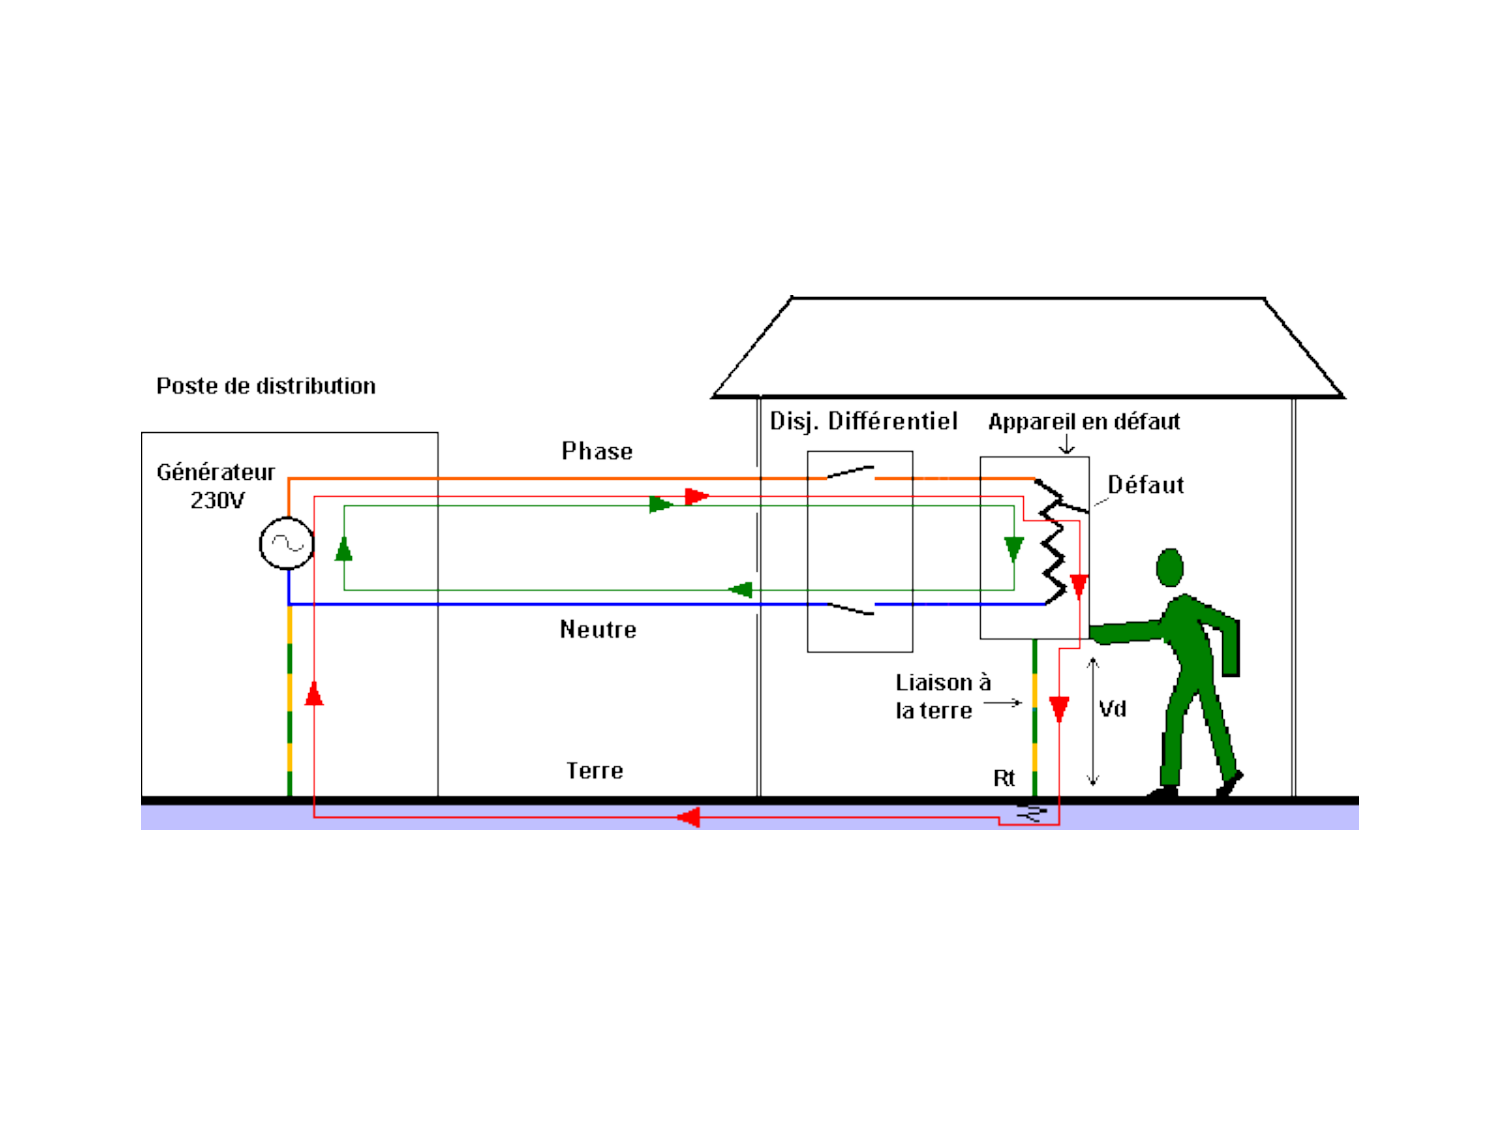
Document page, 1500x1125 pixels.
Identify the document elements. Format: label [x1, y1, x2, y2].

picture [141, 295, 1359, 830]
